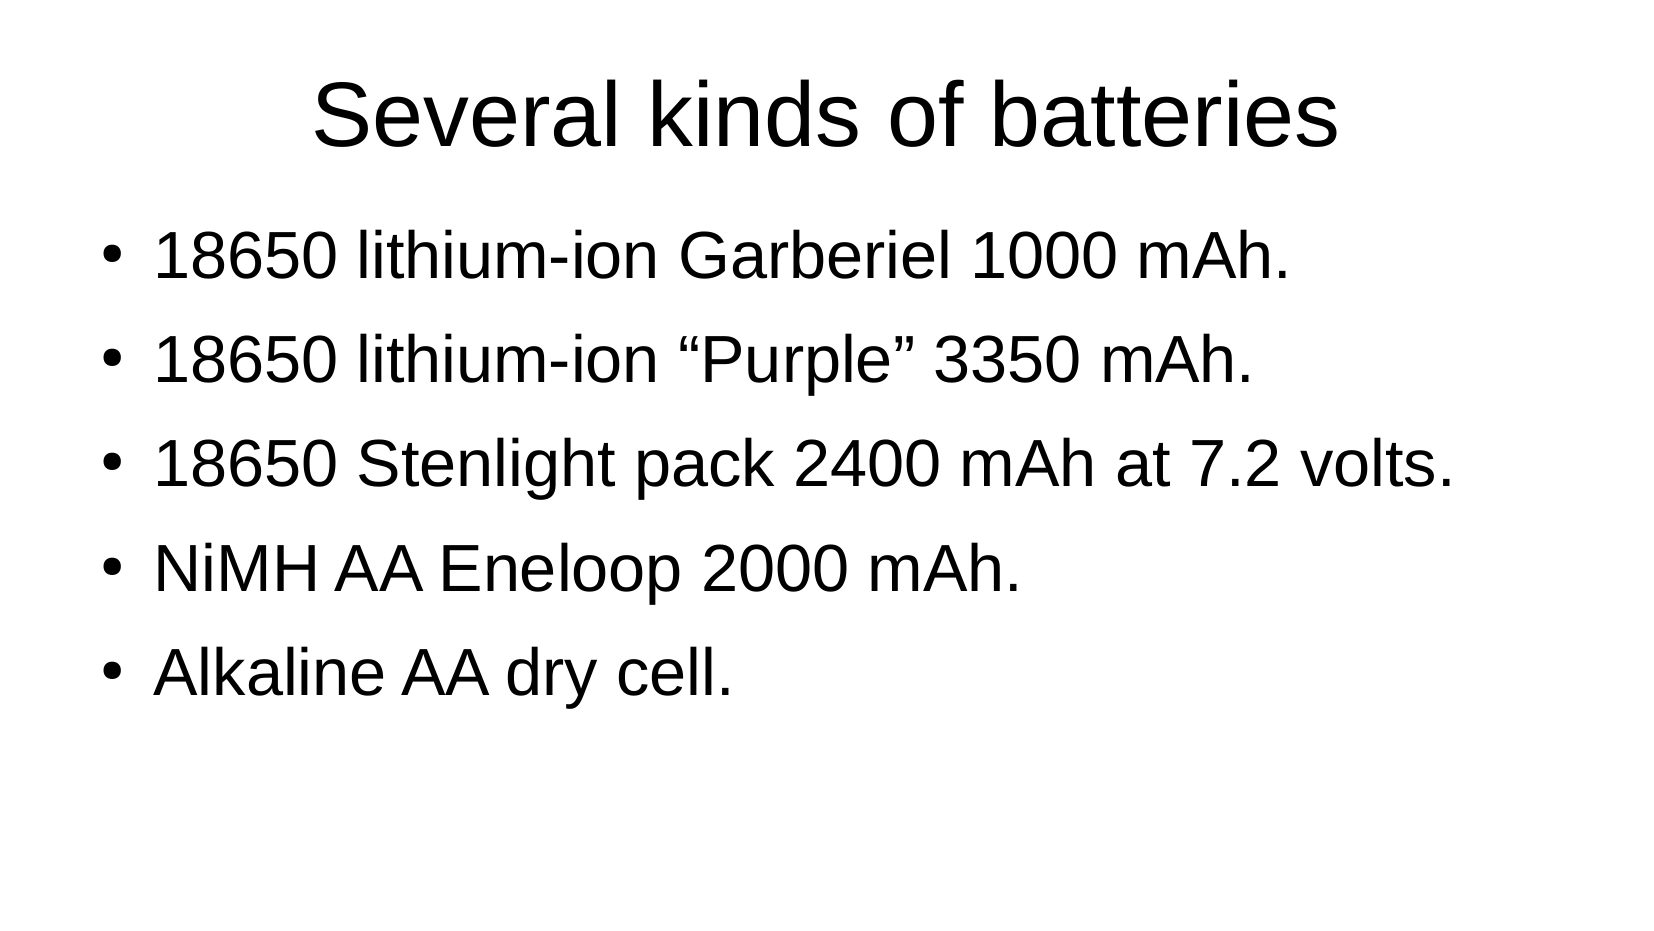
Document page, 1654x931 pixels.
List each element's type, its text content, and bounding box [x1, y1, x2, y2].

list 18650 lithium-ion Garberiel 1000 mAh. 18650 lithium-ion “Purple” 3350 mAh. 18650 Stenlight pack 2400 mAh at 7.2 volts. NiMH AA Eneloop 2000 mAh. Alkaline AA dry cell. [82, 217, 1571, 758]
title Several kinds of batteries [82, 37, 1571, 193]
